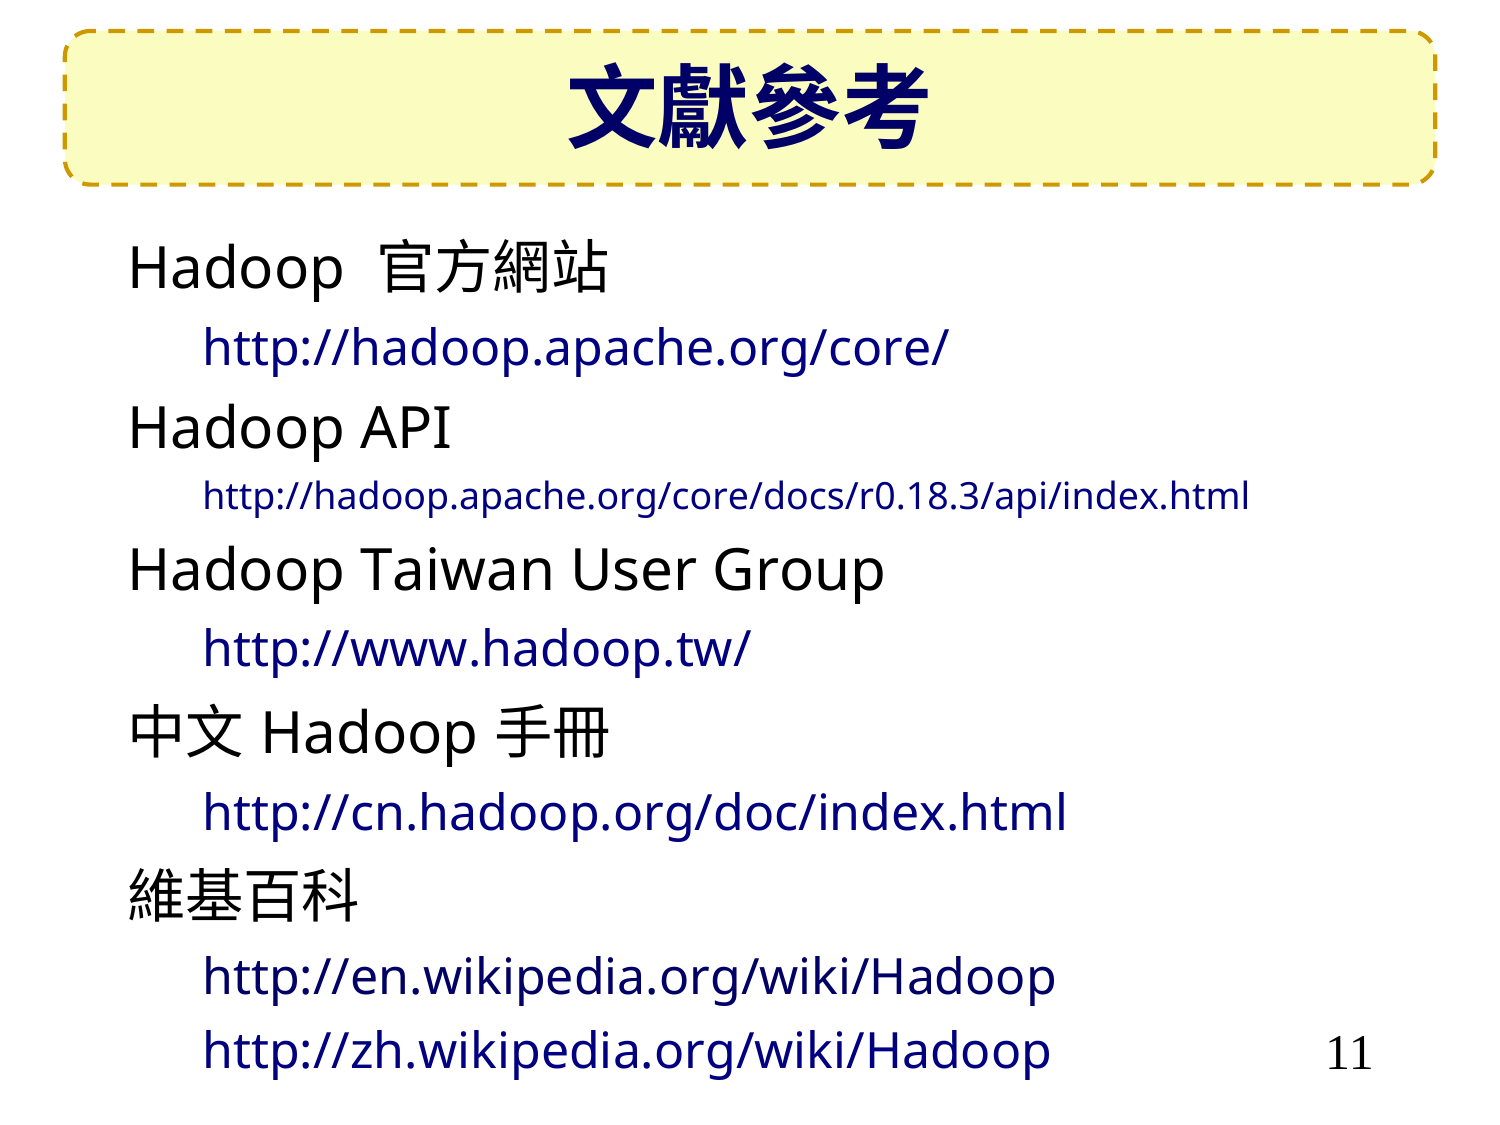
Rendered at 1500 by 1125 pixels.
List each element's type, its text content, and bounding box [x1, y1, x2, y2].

title 文獻參考 [112, 30, 1388, 173]
list Hadoop 官方網站 http://hadoop.apache.org/core/ Hadoop API http://hadoop.apache.org/core/docs/r0.18.3/api/index.html Hadoop Taiwan User Group http://www.hadoop.tw/ 中文Hadoop手冊 http://cn.hadoop.org/doc/index.html 維基百科 http://en.wikipedia.org/wiki/Hadoop http://zh.wikipedia.org/wiki/Hadoop [112, 219, 1388, 1000]
